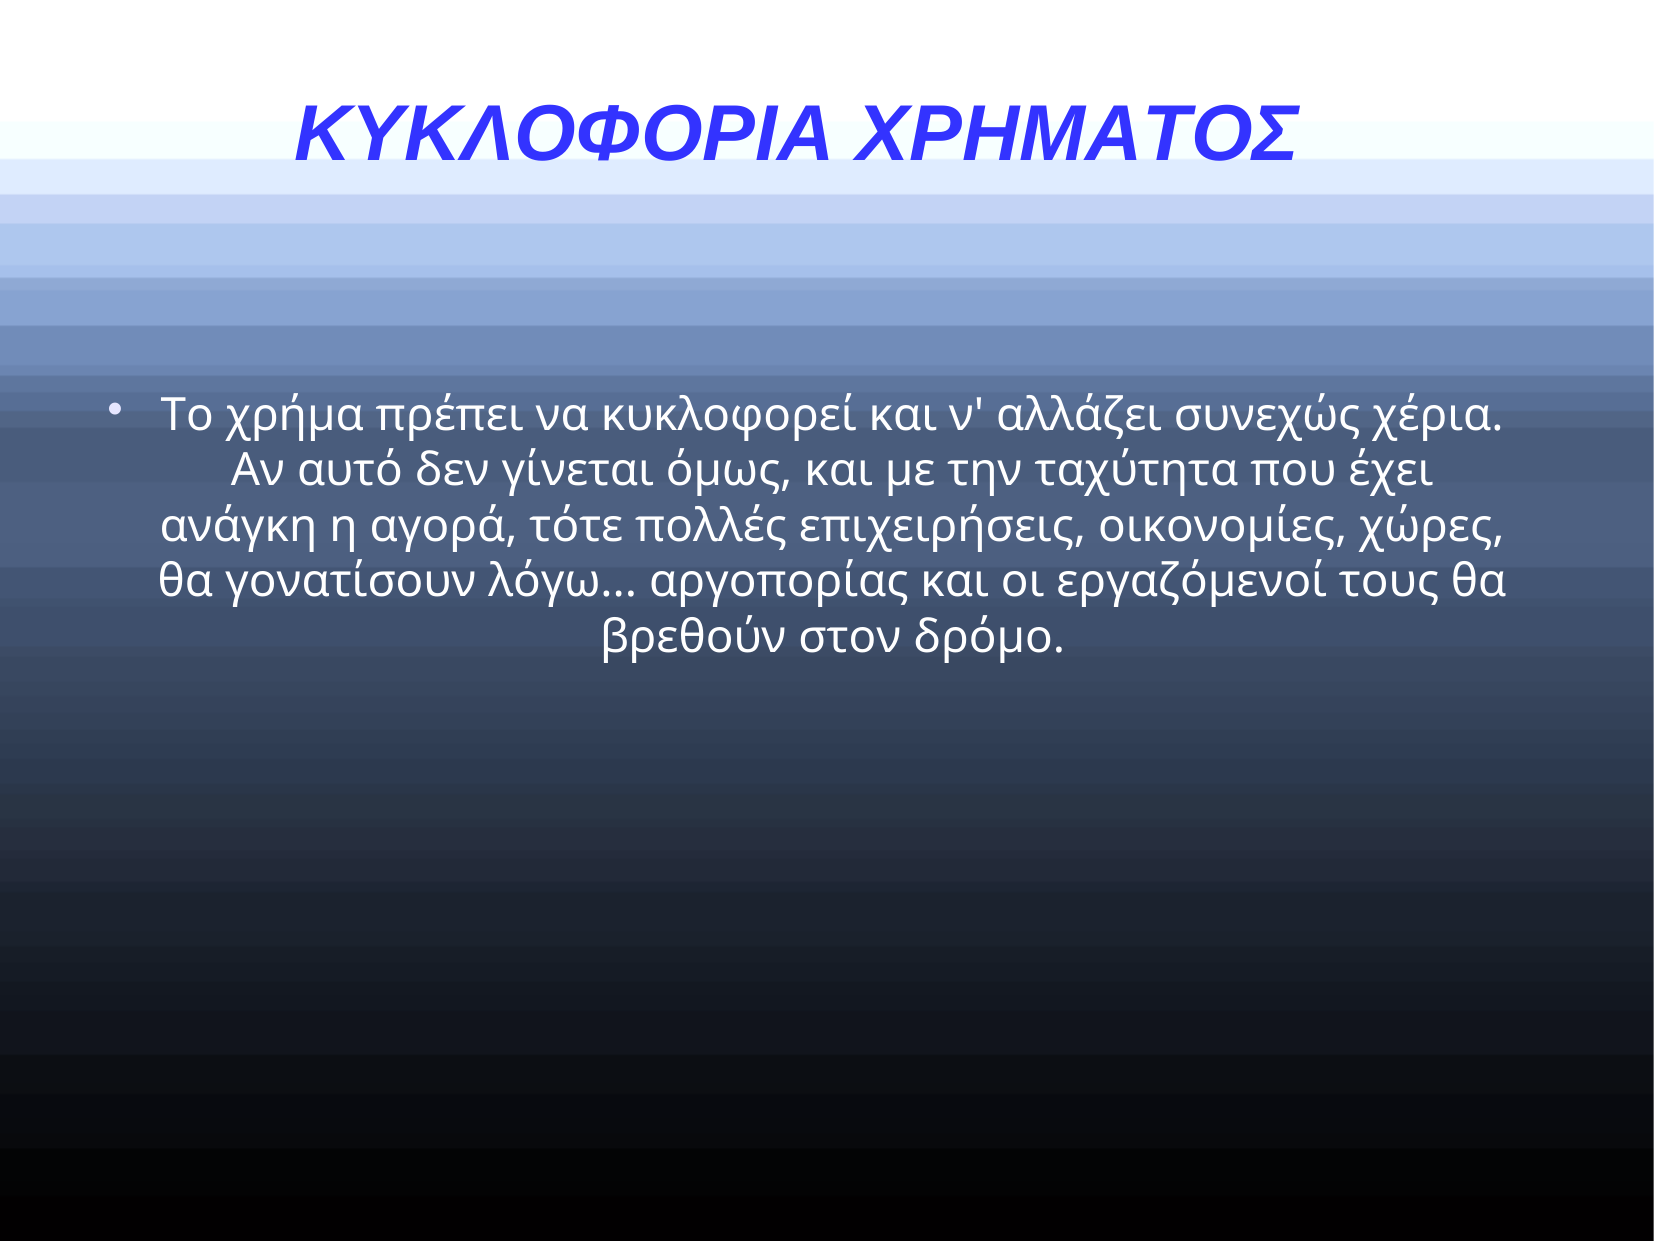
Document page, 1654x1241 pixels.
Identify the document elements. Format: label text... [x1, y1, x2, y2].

title ΚΥΚΛΟΦΟΡΙΑ ΧΡΗΜΑΤΟΣ [79, 42, 1515, 220]
picture [0, 0, 1654, 1241]
list Το χρήμα πρέπει να κυκλοφορεί και ν' αλλάζει συνεχώς χέρια. Αν αυτό δεν γίνεται όμως, και με την ταχύτητα που έχει ανάγκη η αγορά, τότε πολλές επιχειρήσεις, οικονομίες, χώρες, θα γονατίσουν λόγω... αργοπορίας και οι εργαζόμενοί τους θα βρεθούν στον δρόμο. [79, 303, 1515, 938]
